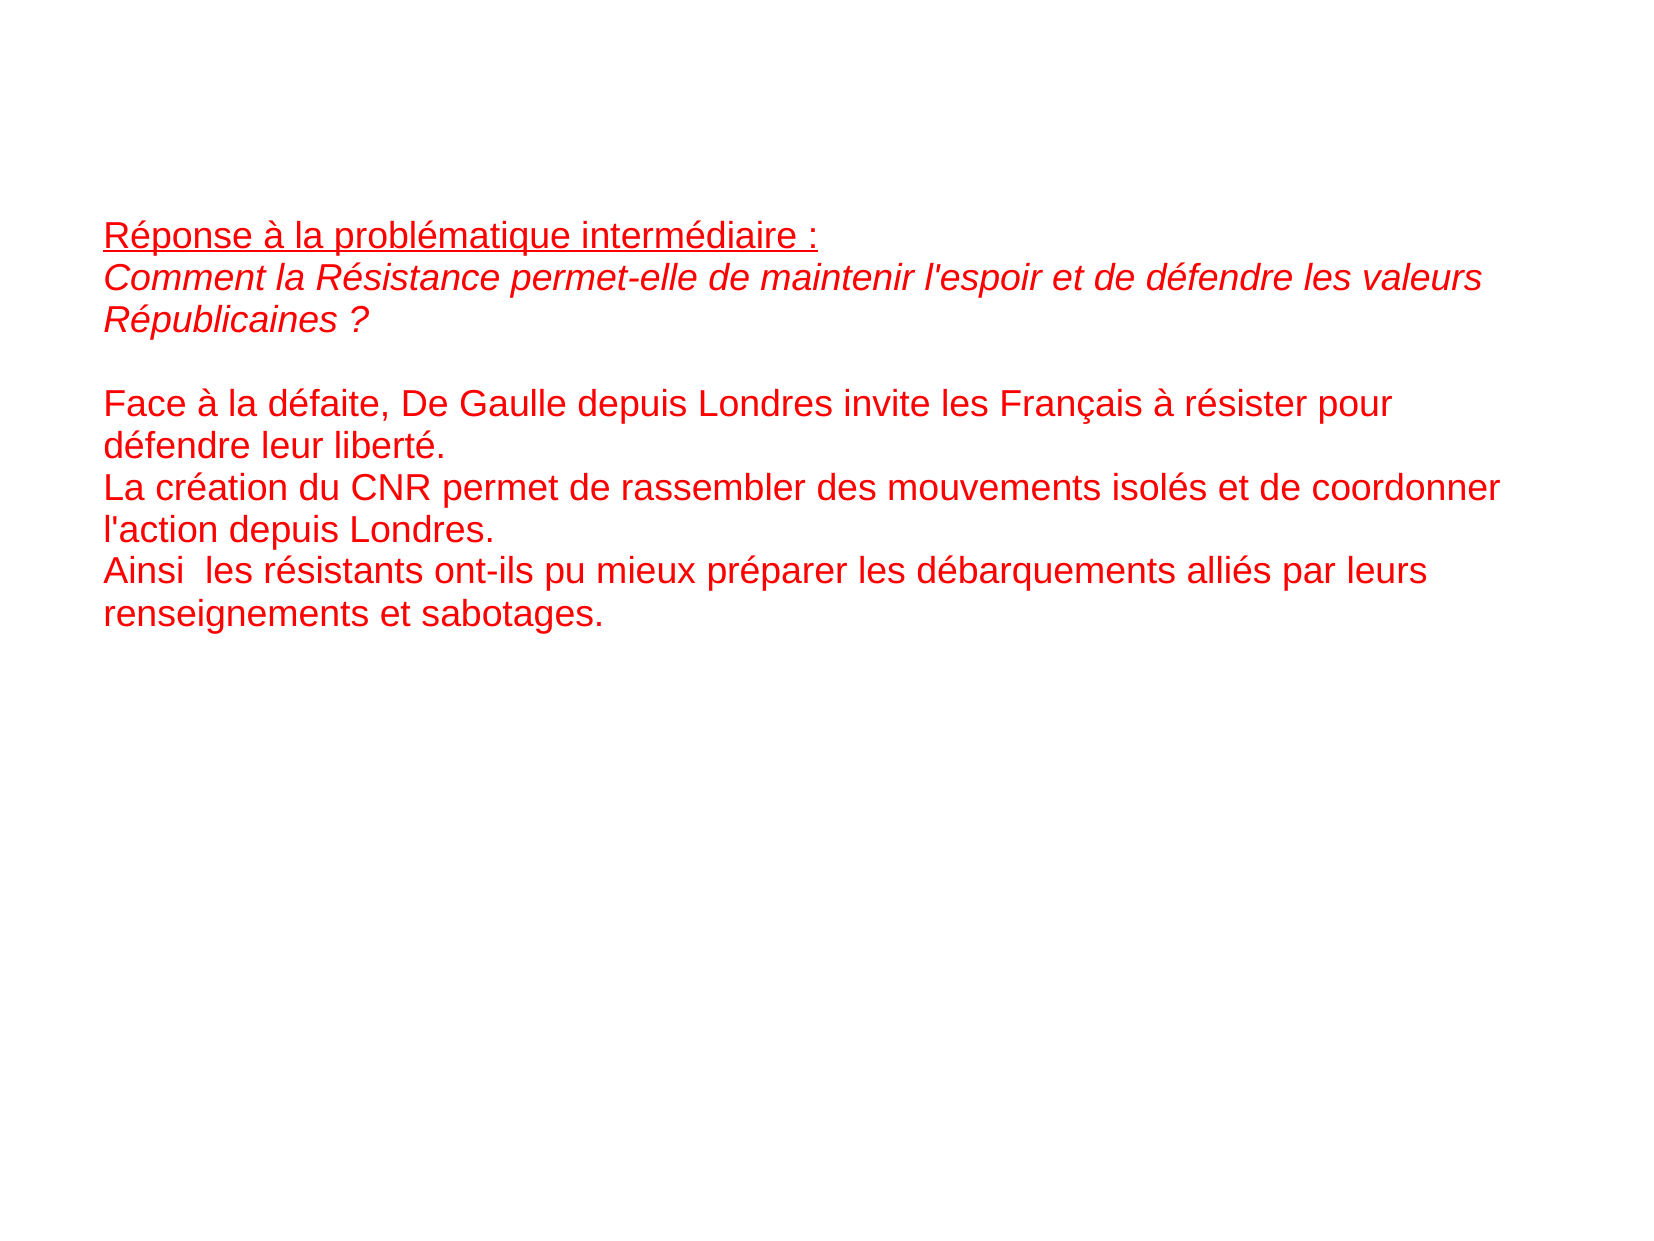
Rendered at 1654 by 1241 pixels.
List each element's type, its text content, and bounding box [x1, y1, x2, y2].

text_box Réponse à la problématique intermédiaire : Comment la Résistance permet-elle de maintenir l'espoir et de défendre les valeurs Républicaines ? Face à la défaite, De Gaulle depuis Londres invite les Français à résister pour défendre leur liberté. La création du CNR permet de rassembler des mouvements isolés et de coordonner l'action depuis Londres. Ainsi les résistants ont-ils pu mieux préparer les débarquements alliés par leurs renseignements et sabotages. [88, 206, 1586, 642]
